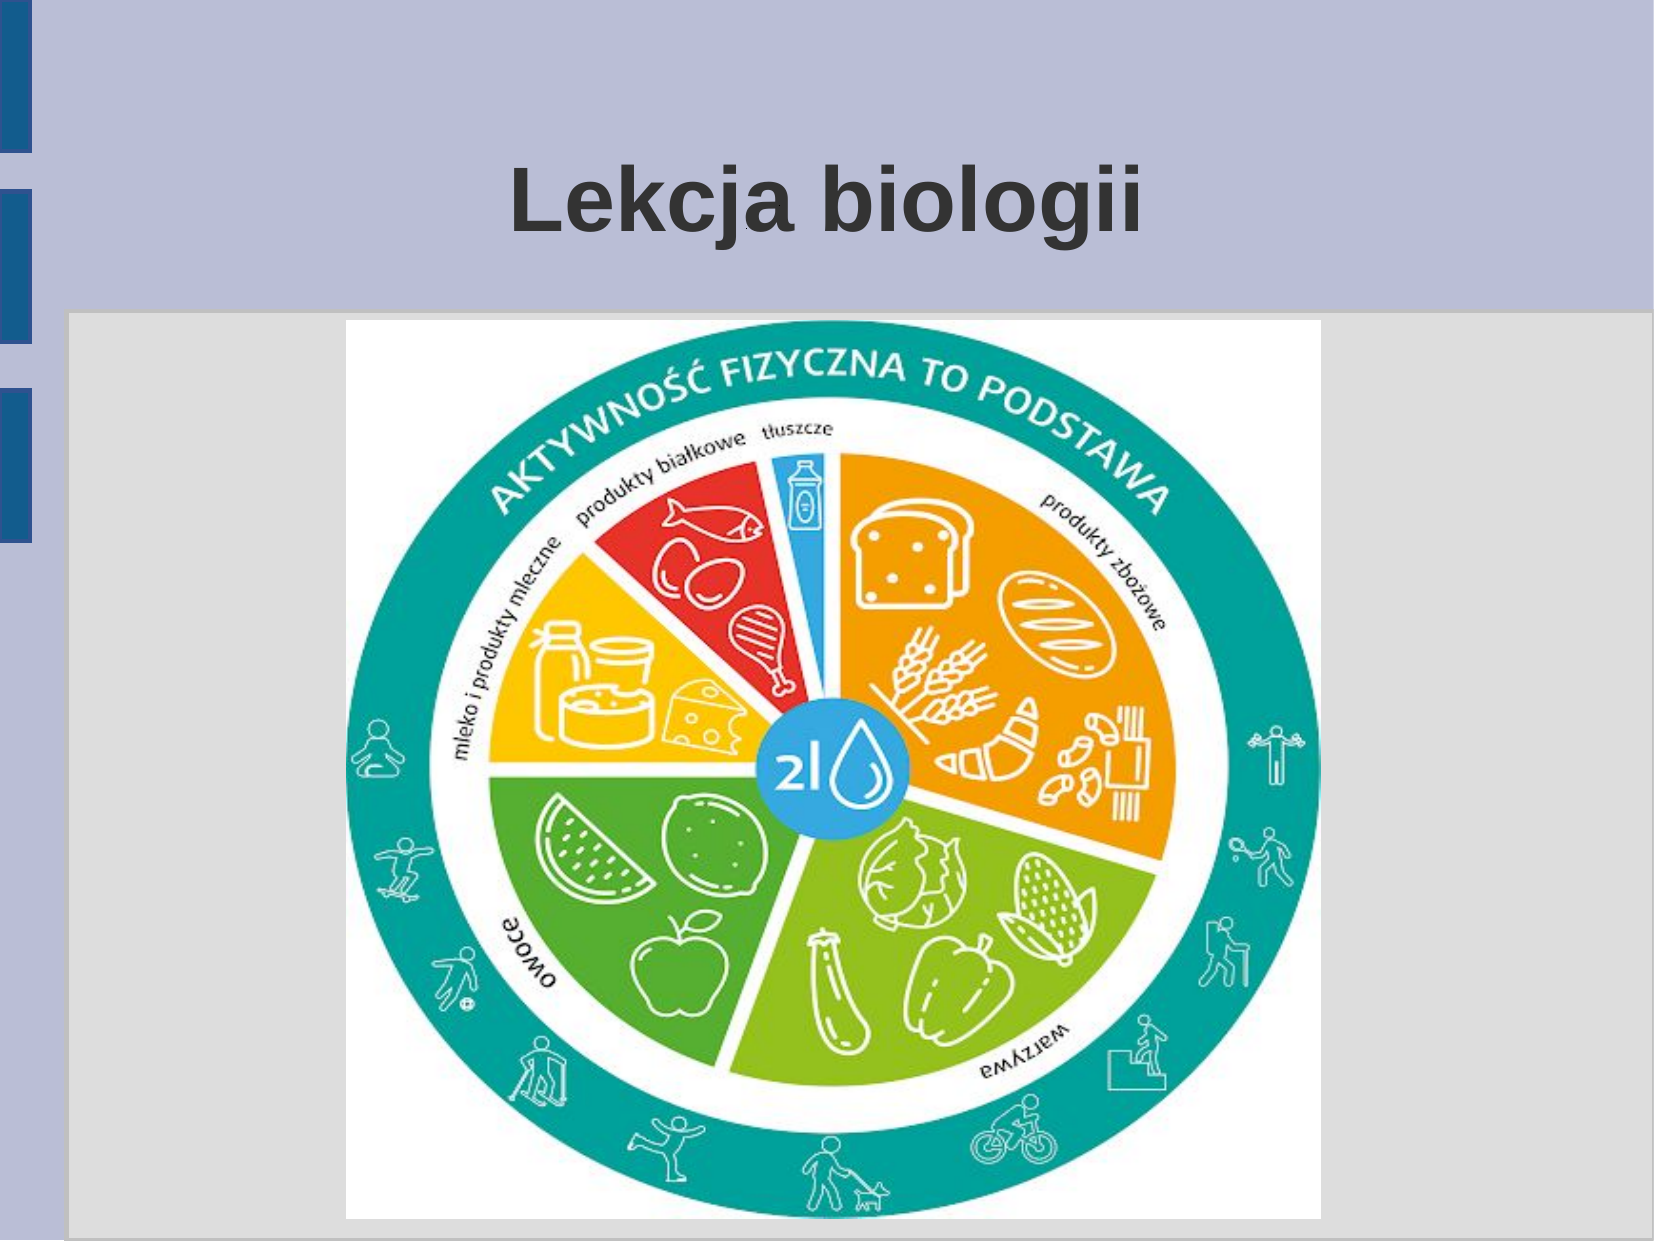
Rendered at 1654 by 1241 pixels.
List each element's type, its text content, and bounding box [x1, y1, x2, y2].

picture [346, 320, 1321, 1220]
title Lekcja biologii [121, 91, 1534, 299]
